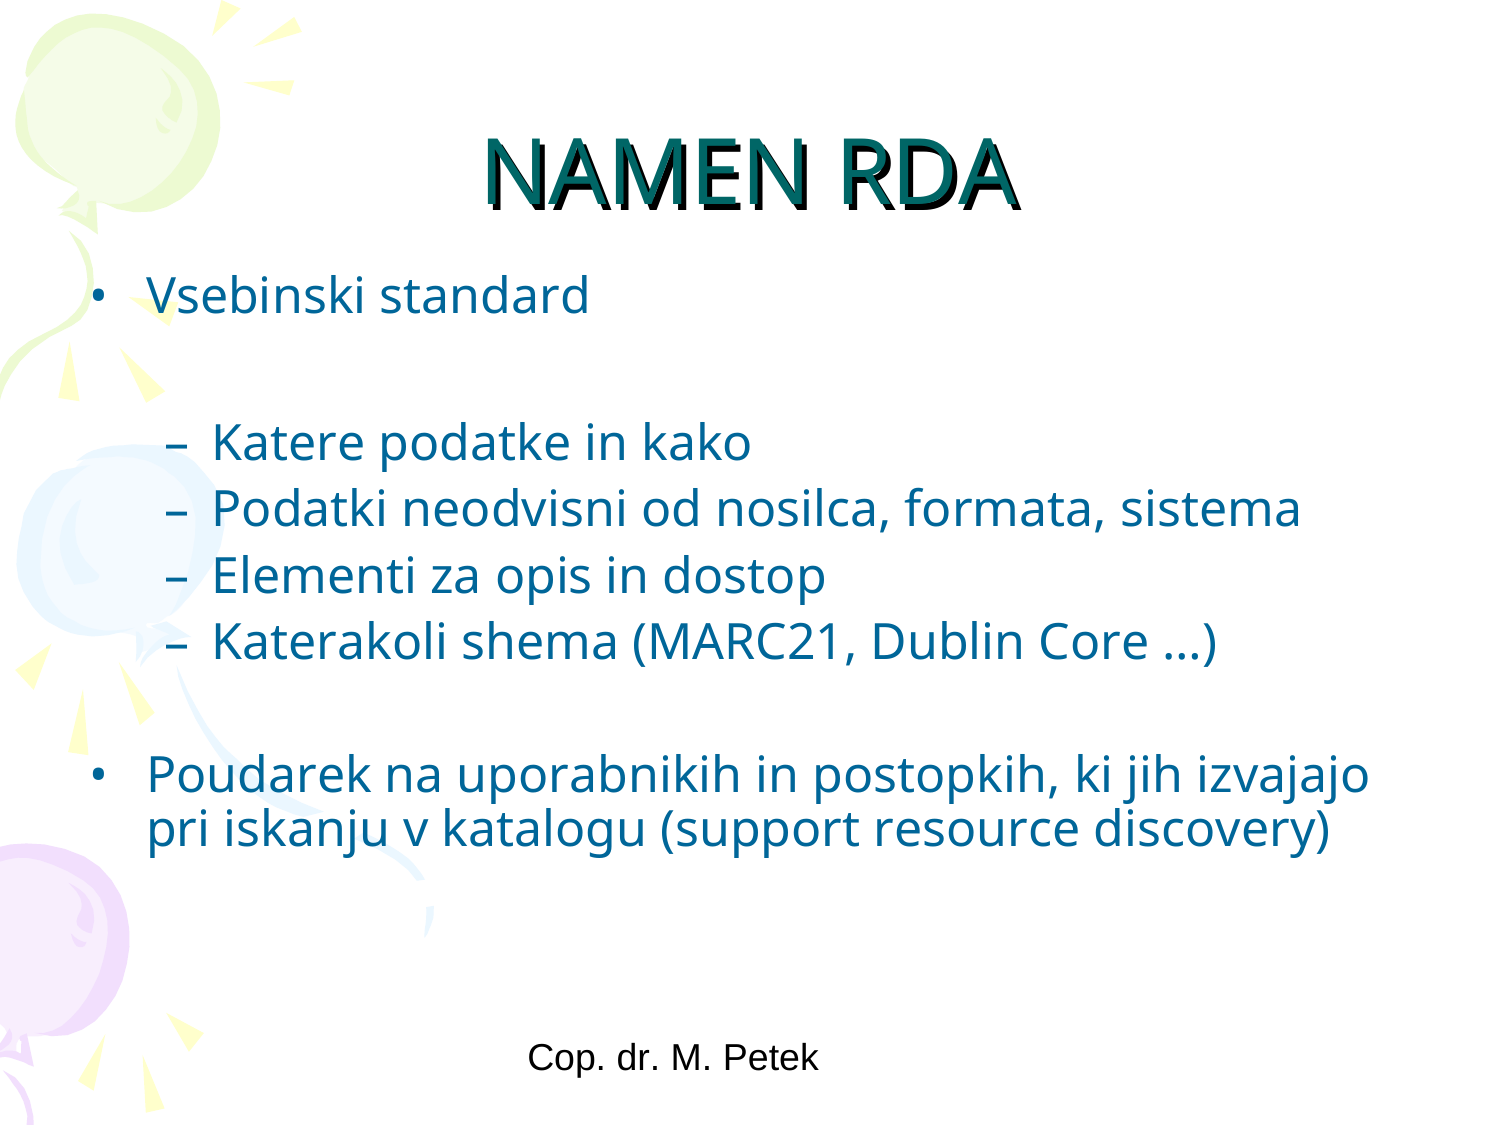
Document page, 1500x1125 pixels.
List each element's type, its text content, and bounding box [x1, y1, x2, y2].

title NAMEN RDA [72, 16, 1426, 233]
list Vsebinski standard Katere podatke in kako Podatki neodvisni od nosilca, formata, sistema Elementi za opis in dostop Katerakoli shema (MARC21, Dublin Core …) Poudarek na uporabnikih in postopkih, ki jih izvajajo pri iskanju v katalogu (support resource discovery) [75, 262, 1426, 994]
